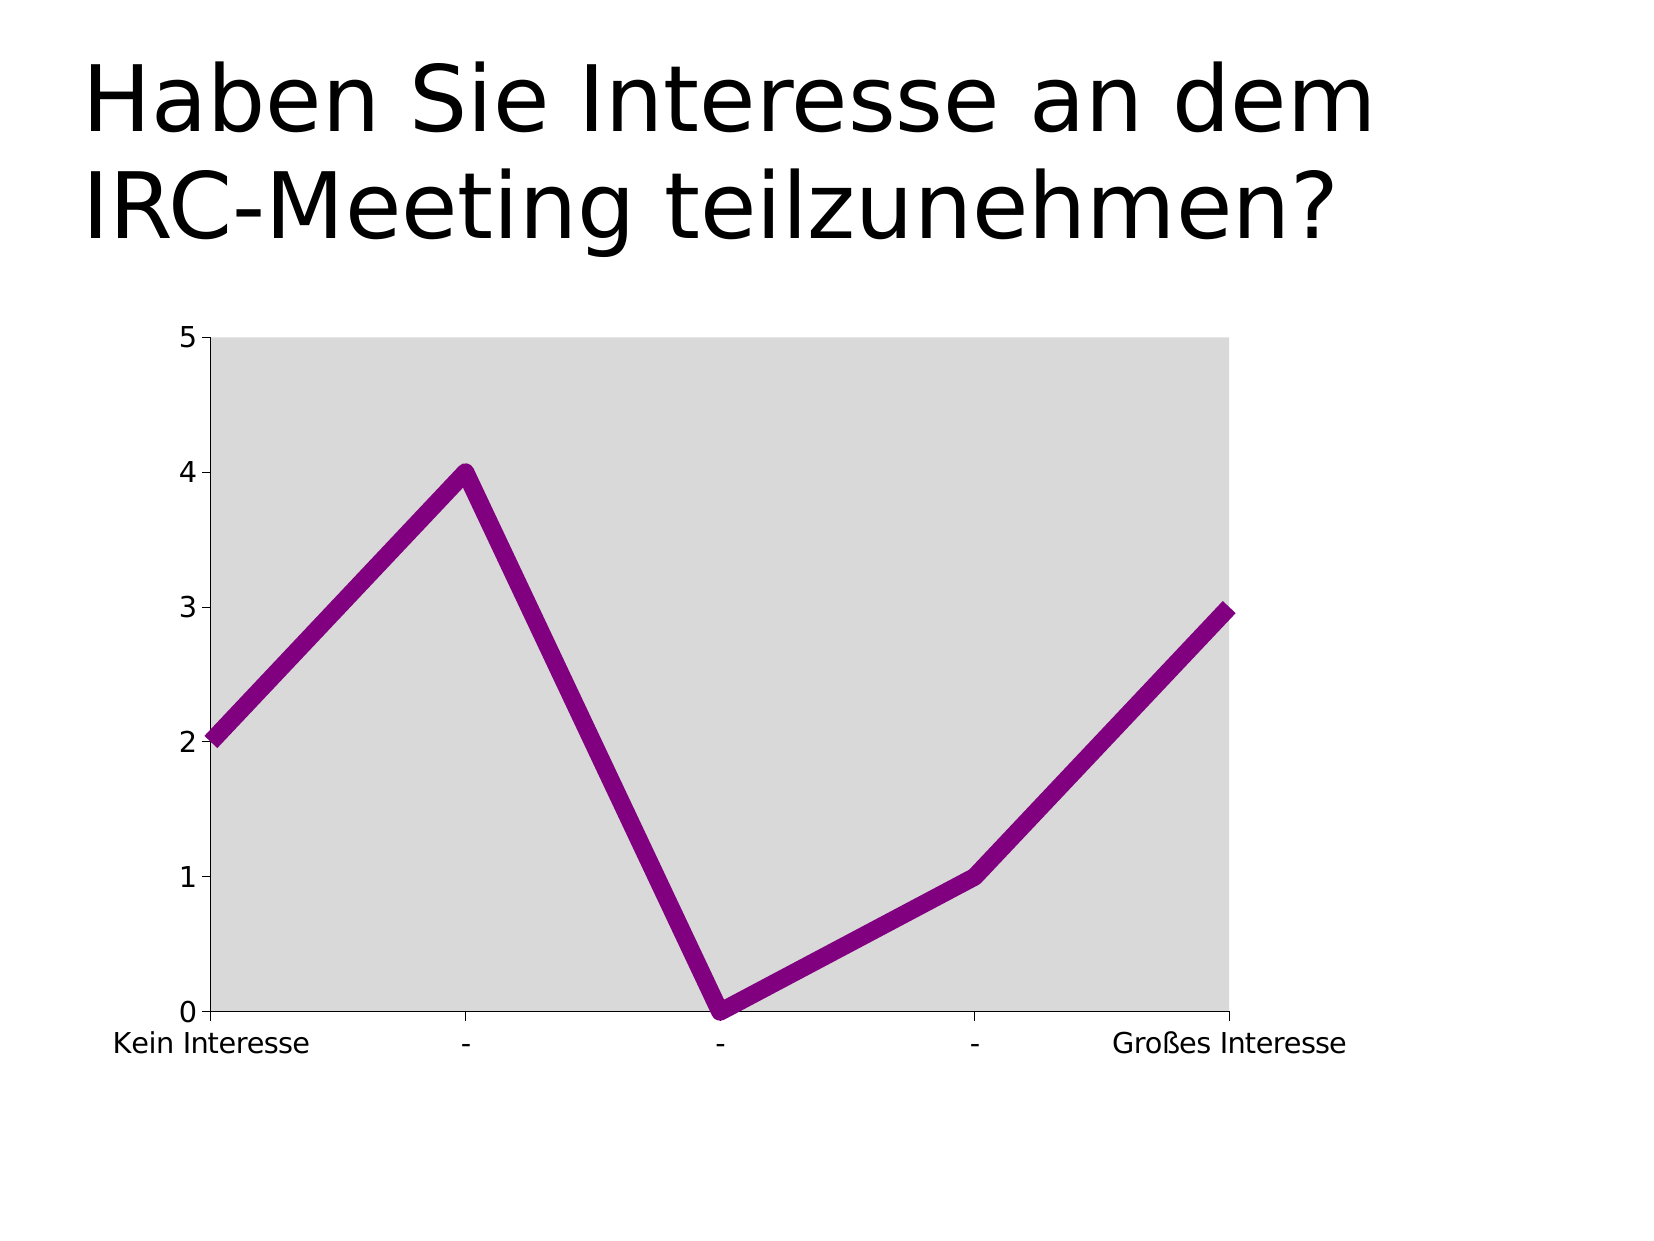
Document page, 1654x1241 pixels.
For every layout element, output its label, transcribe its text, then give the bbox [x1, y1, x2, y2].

title Haben Sie Interesse an dem IRC-Meeting teilzunehmen? [82, 45, 1571, 261]
chart [82, 290, 1571, 1109]
